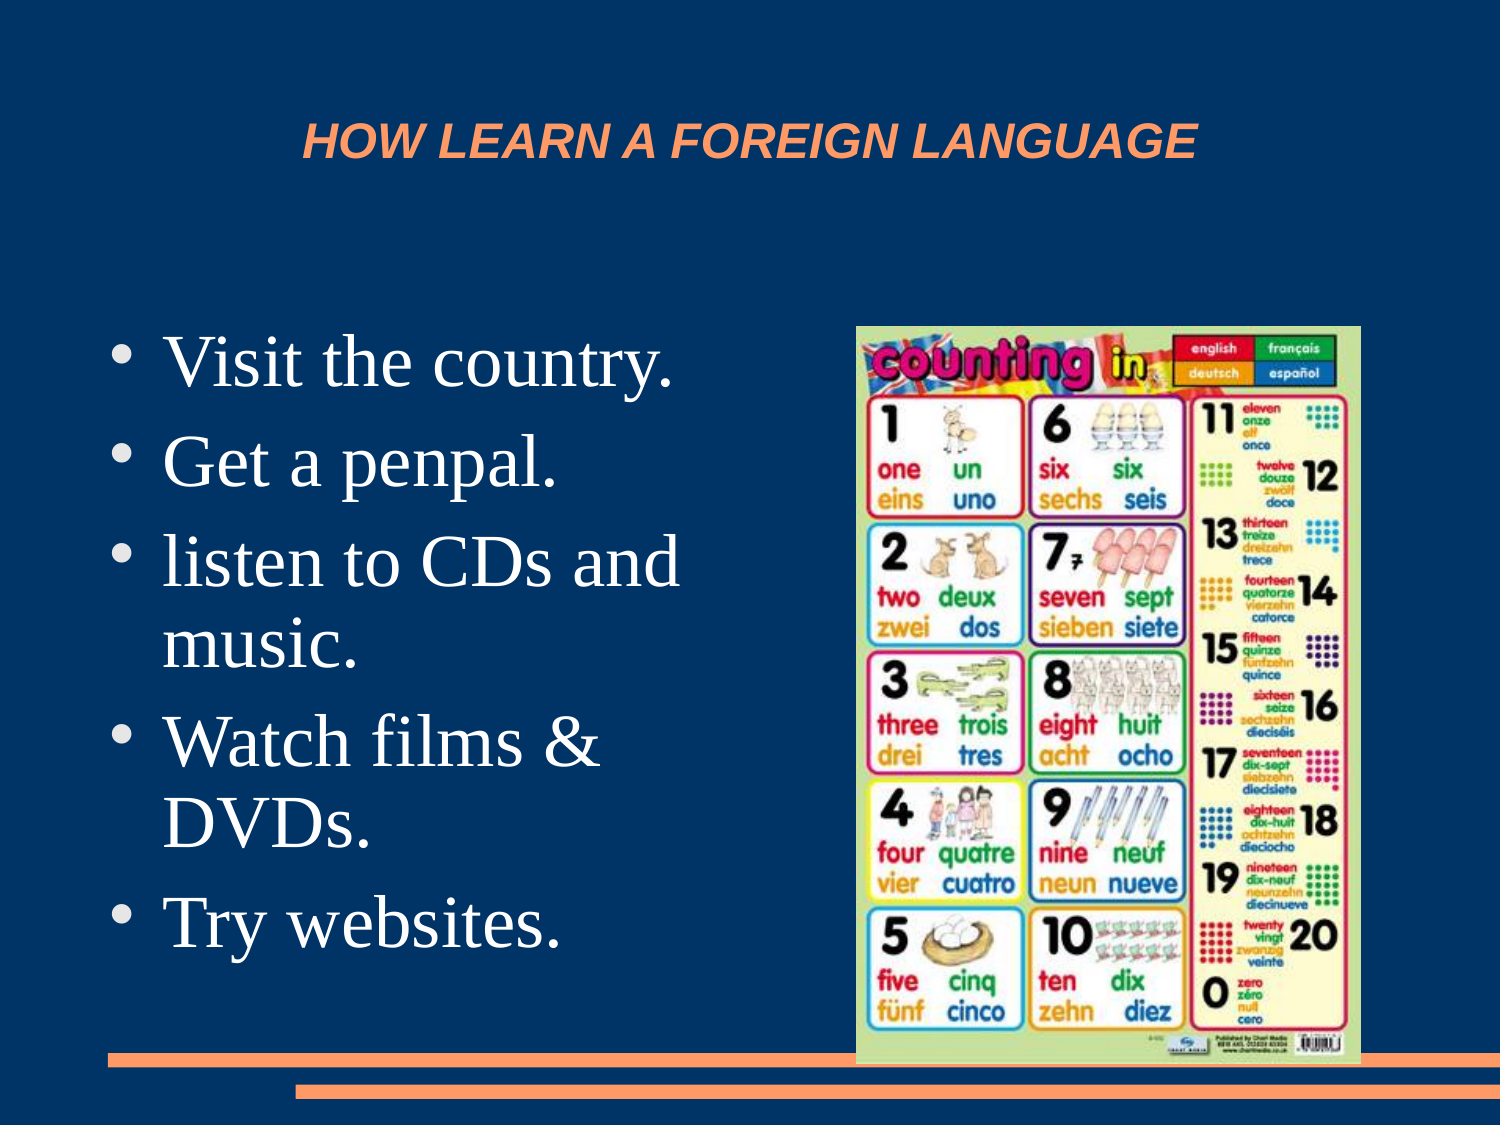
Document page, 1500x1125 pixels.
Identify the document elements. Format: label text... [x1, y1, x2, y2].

picture [856, 326, 1361, 1064]
title HOW LEARN A FOREIGN LANGUAGE [75, 45, 1426, 233]
list Visit the country. Get a penpal. listen to CDs and music. Watch films & DVDs. Try websites. [76, 314, 740, 1083]
